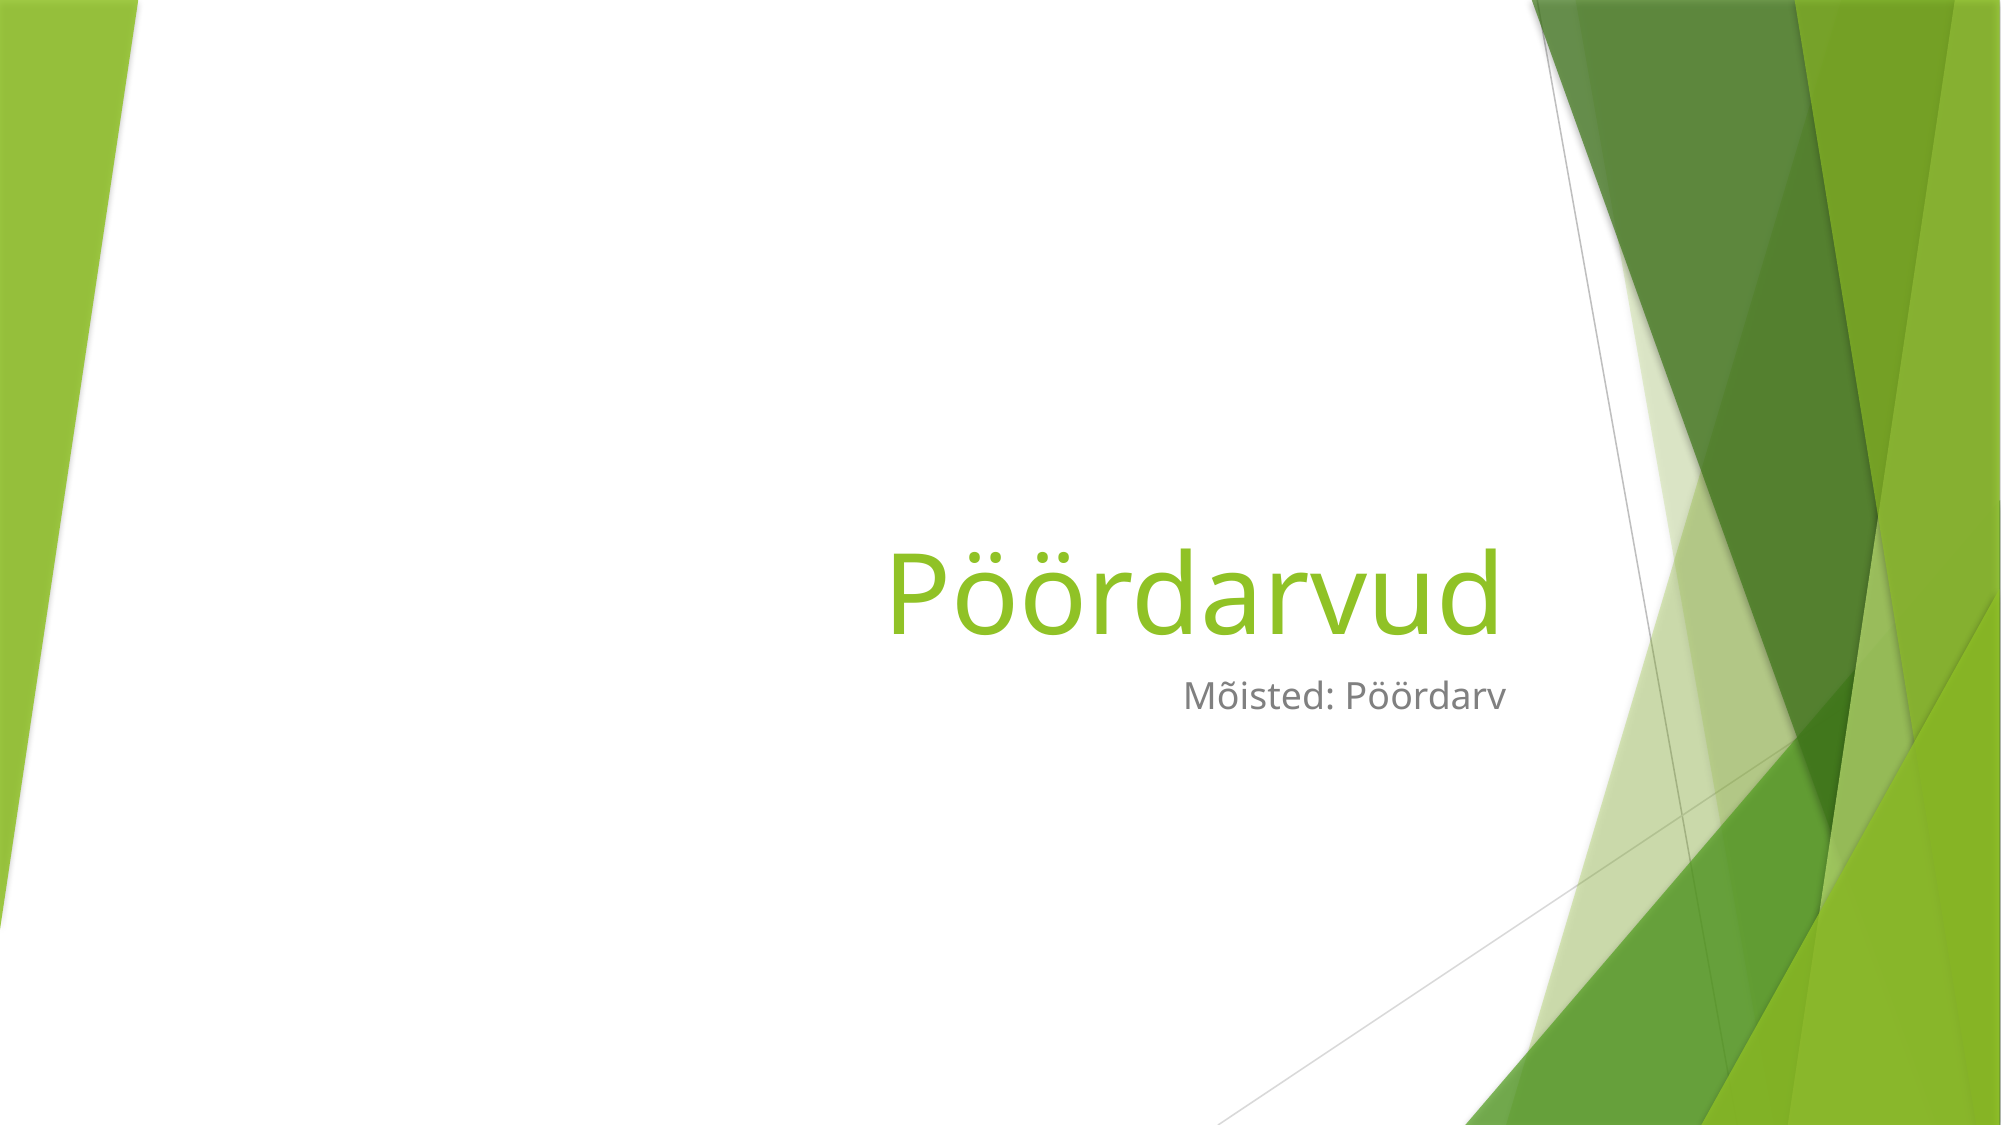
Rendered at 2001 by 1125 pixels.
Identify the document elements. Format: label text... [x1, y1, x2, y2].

subtitle Mõisted: Pöördarv [247, 664, 1522, 845]
title Pöördarvud [247, 394, 1522, 664]
